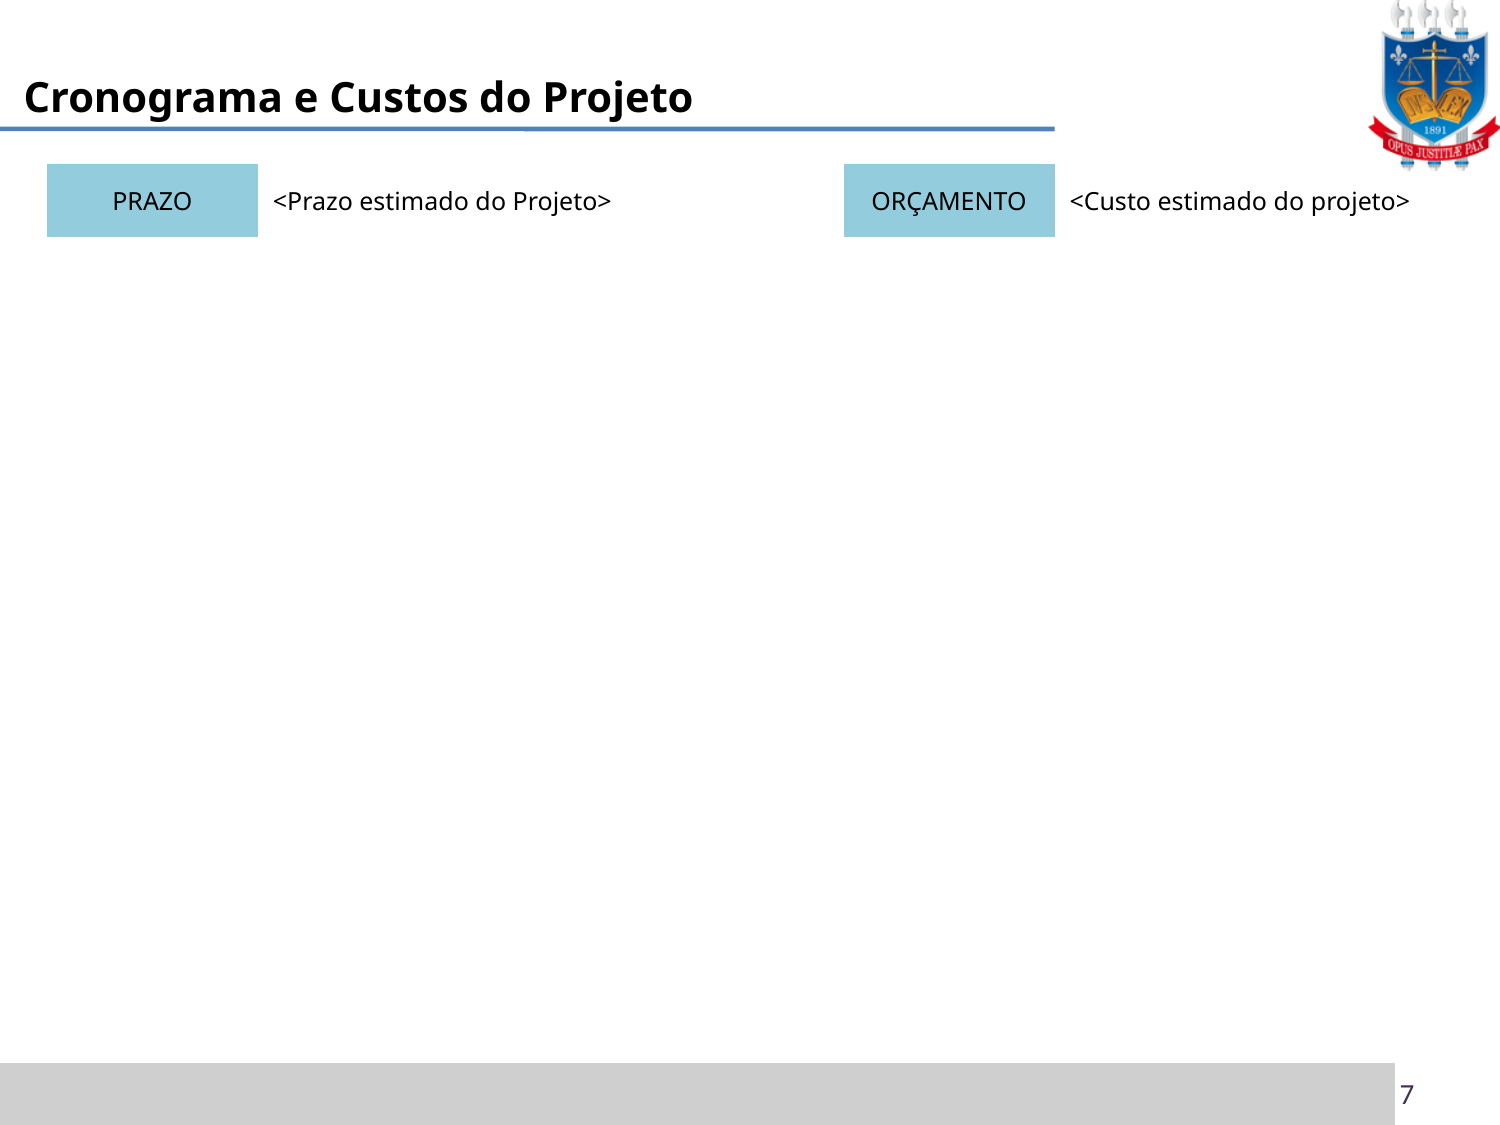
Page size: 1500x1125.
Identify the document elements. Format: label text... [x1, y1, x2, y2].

text_box <Prazo estimado do Projeto> [258, 164, 633, 237]
text_box <Custo estimado do projeto> [1055, 164, 1434, 237]
picture [1368, 0, 1500, 171]
text_box Cronograma e Custos do Projeto [23, 70, 652, 121]
text_box ORÇAMENTO [844, 164, 1055, 237]
text_box PRAZO [47, 164, 258, 237]
